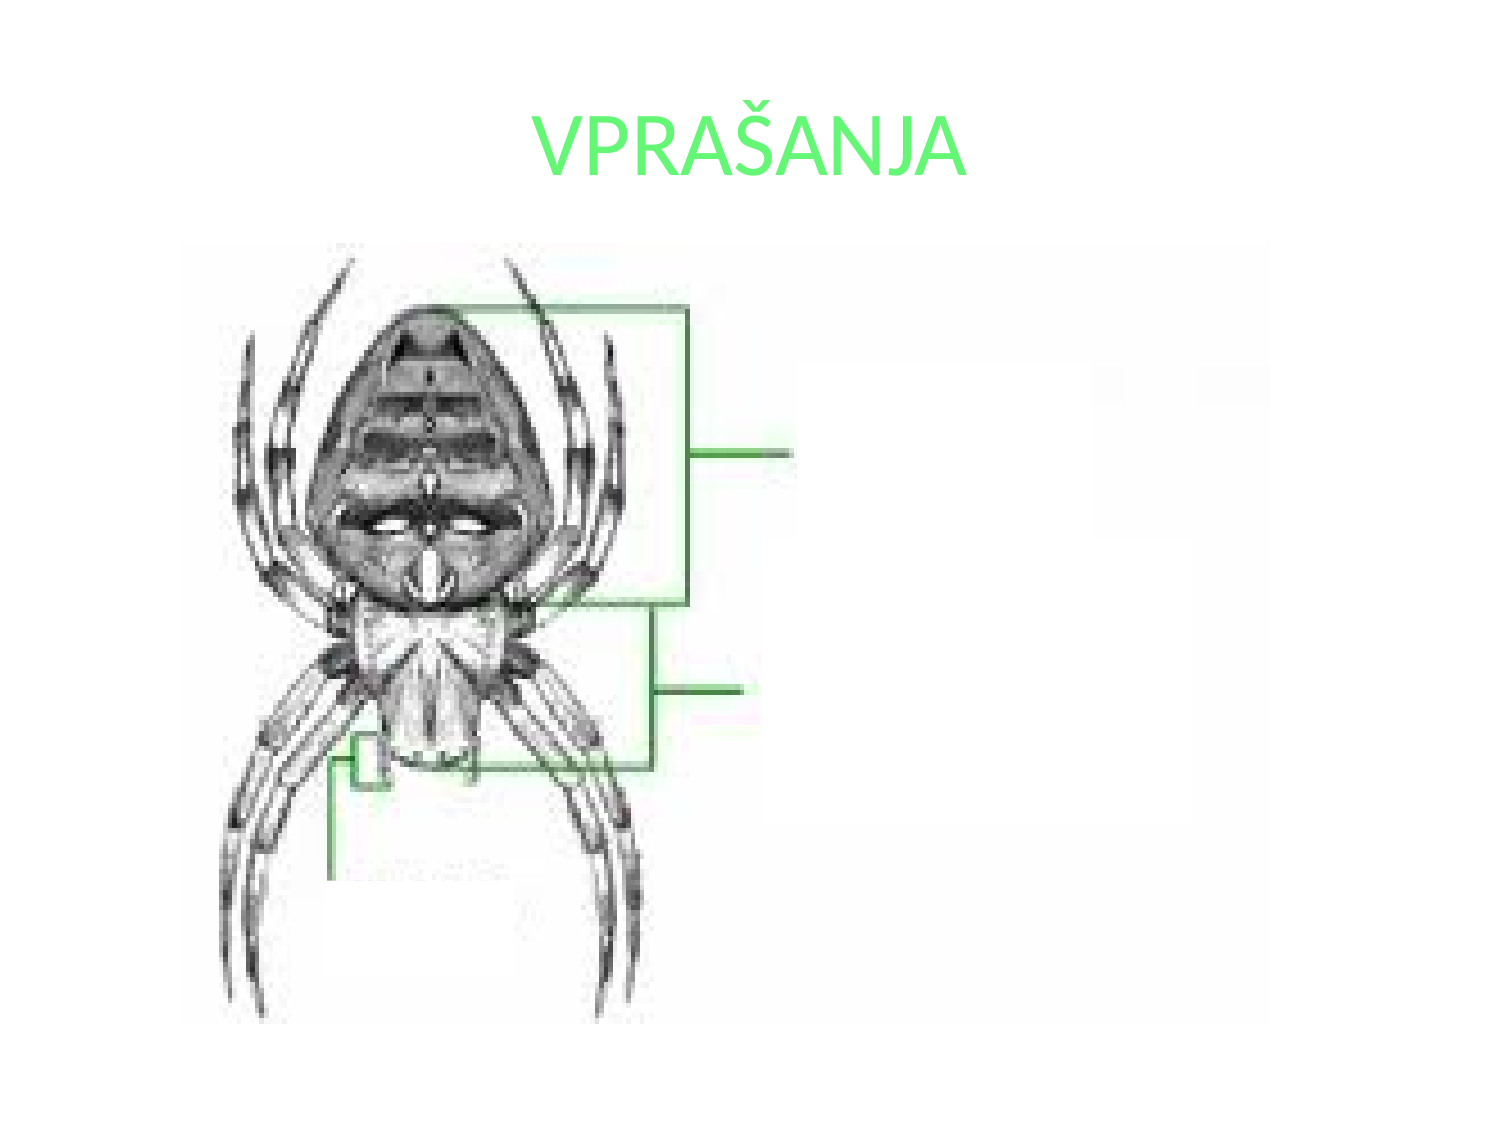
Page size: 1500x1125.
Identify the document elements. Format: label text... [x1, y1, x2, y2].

picture [183, 243, 1270, 1024]
title VPRAŠANJA [75, 45, 1425, 233]
